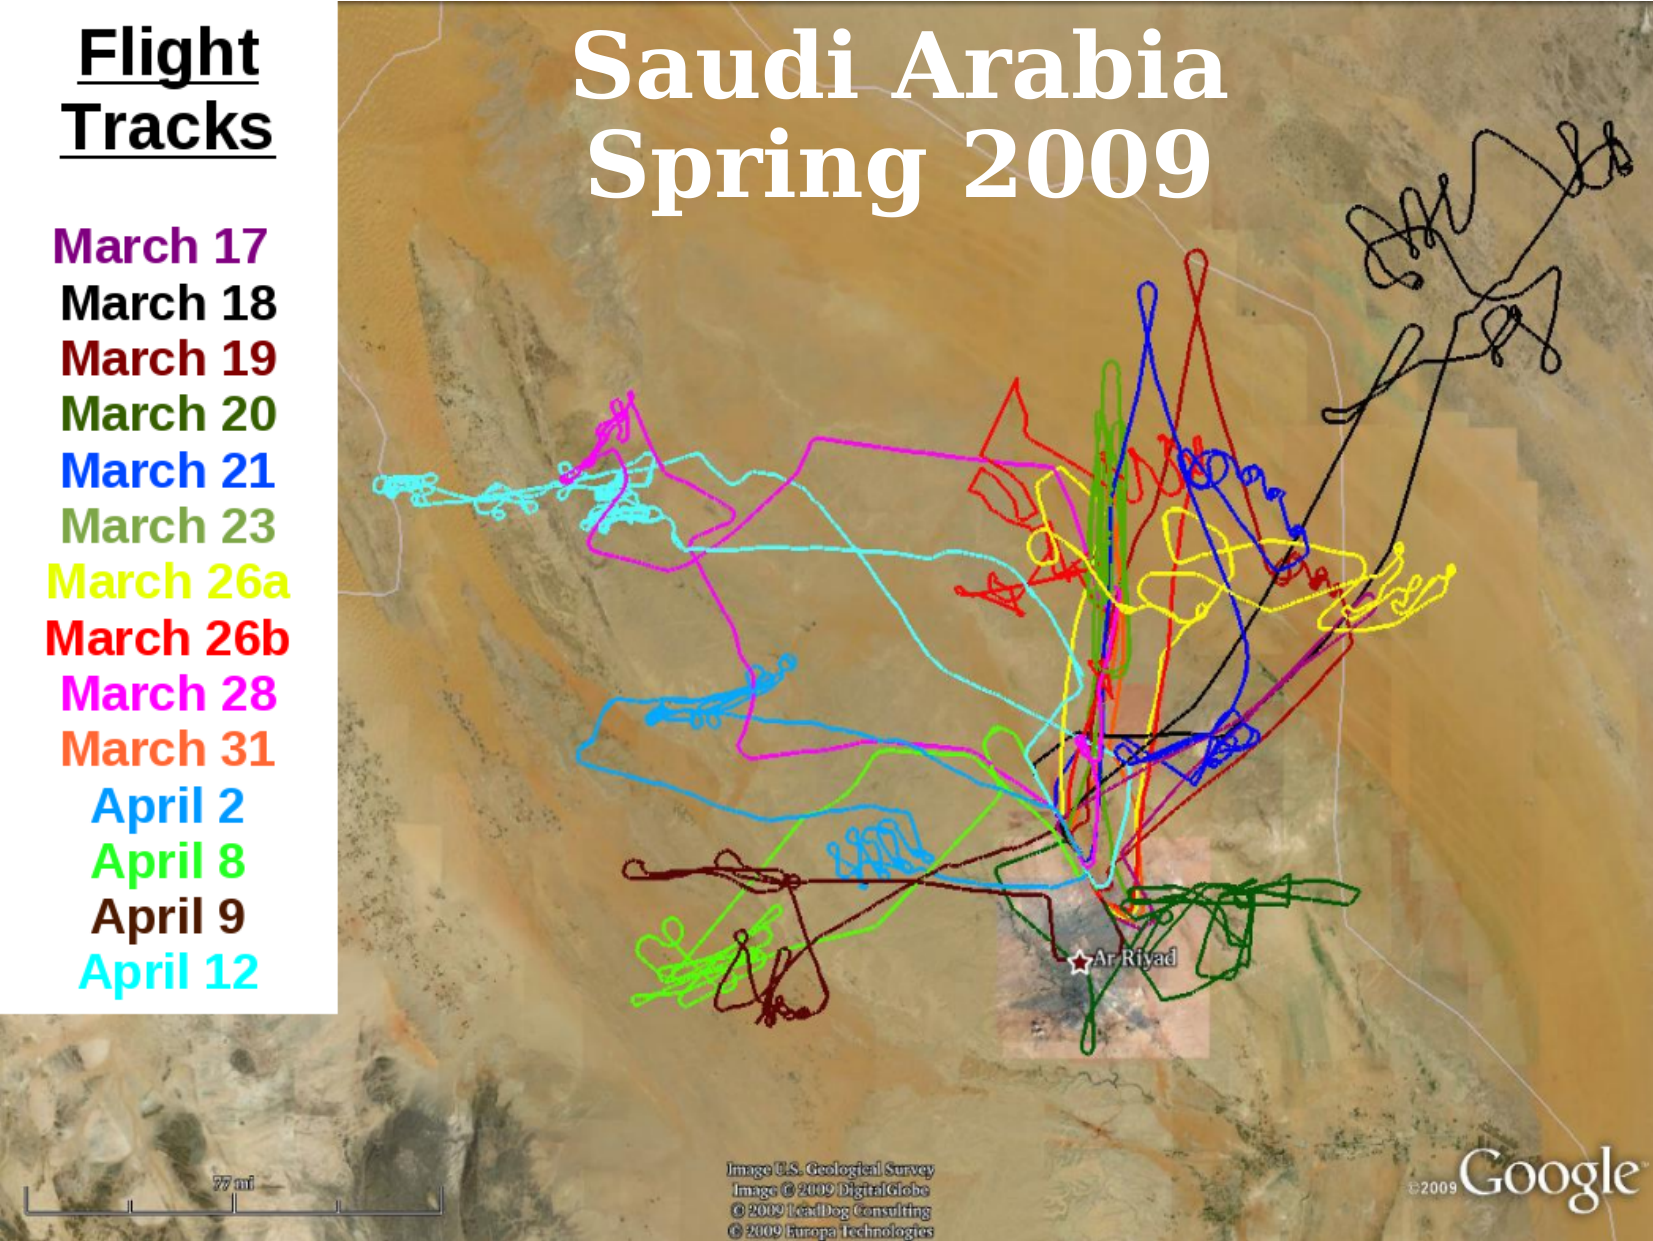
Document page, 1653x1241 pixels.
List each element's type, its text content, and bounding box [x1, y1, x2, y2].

picture [0, 1, 1653, 1241]
text_box Saudi Arabia Spring 2009 [375, 11, 1426, 225]
